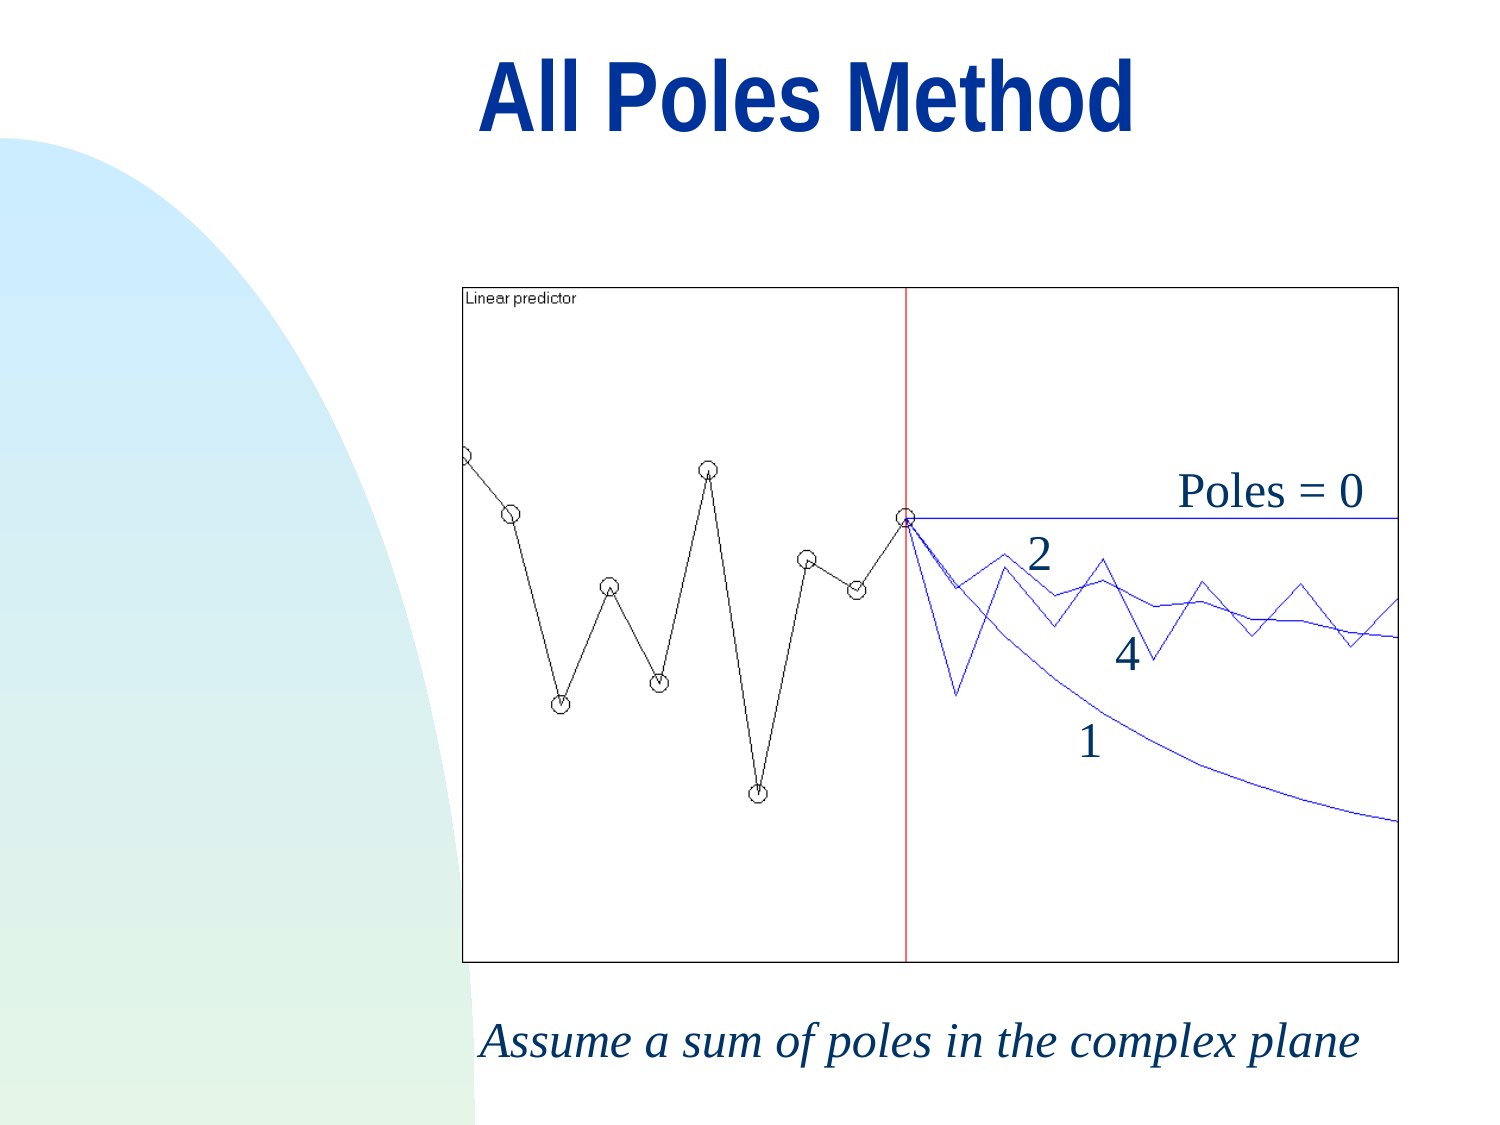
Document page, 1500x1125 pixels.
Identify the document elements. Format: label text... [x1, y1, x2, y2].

title All Poles Method [462, 12, 1463, 201]
text_box 1 [1062, 699, 1118, 776]
picture [462, 287, 1399, 963]
text_box 2 [1012, 512, 1063, 588]
text_box 4 [1100, 612, 1155, 688]
text_box Assume a sum of poles in the complex plane [464, 999, 1376, 1076]
text_box Poles = 0 [1162, 449, 1380, 526]
